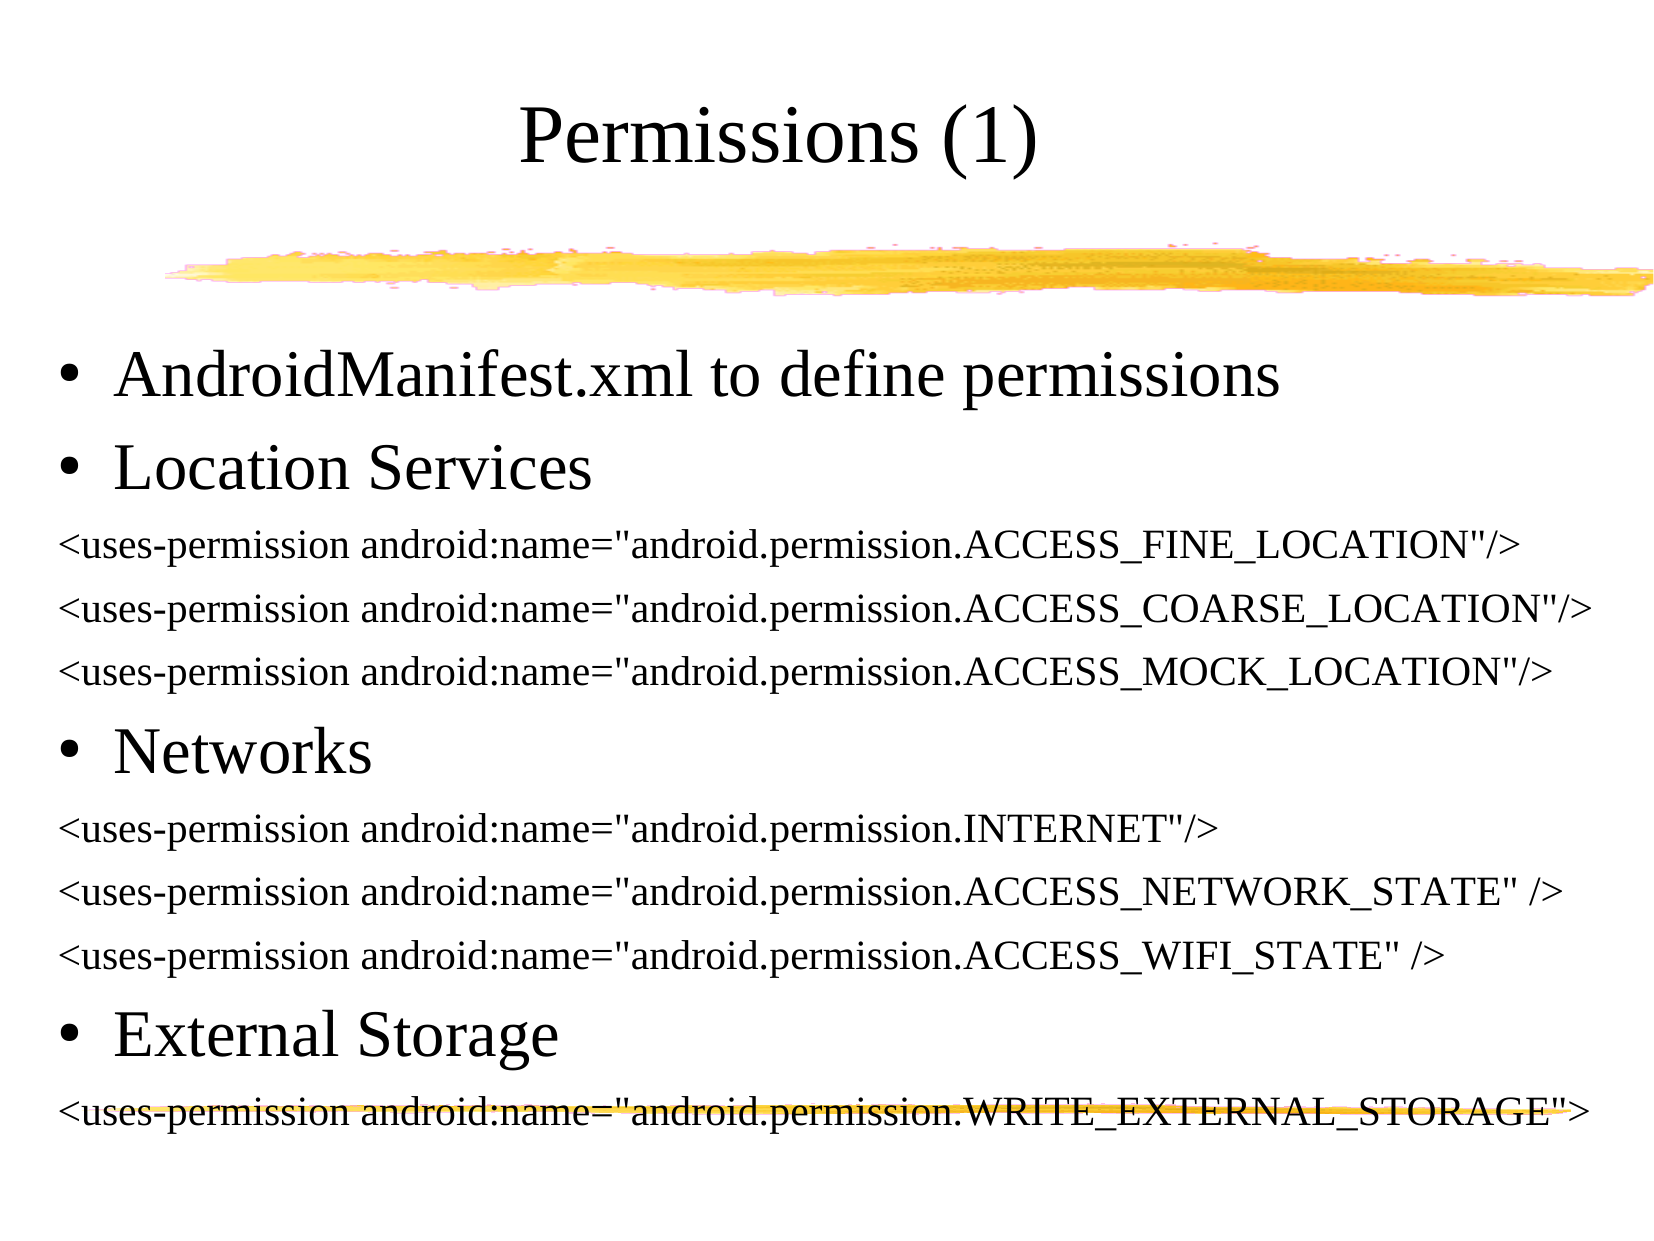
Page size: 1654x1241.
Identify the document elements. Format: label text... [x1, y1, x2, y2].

list AndroidManifest.xml to define permissions Location Services <uses-permission android:name="android.permission.ACCESS_FINE_LOCATION"/> <uses-permission android:name="android.permission.ACCESS_COARSE_LOCATION"/> <uses-permission android:name="android.permission.ACCESS_MOCK_LOCATION"/> Networks <uses-permission android:name="android.permission.INTERNET"/> <uses-permission android:name="android.permission.ACCESS_NETWORK_STATE" /> <uses-permission android:name="android.permission.ACCESS_WIFI_STATE" /> External Storage <uses-permission android:name="android.permission.WRITE_EXTERNAL_STORAGE"> [57, 332, 1630, 1131]
title Permissions (1) [76, 28, 1482, 235]
picture [165, 237, 1654, 308]
